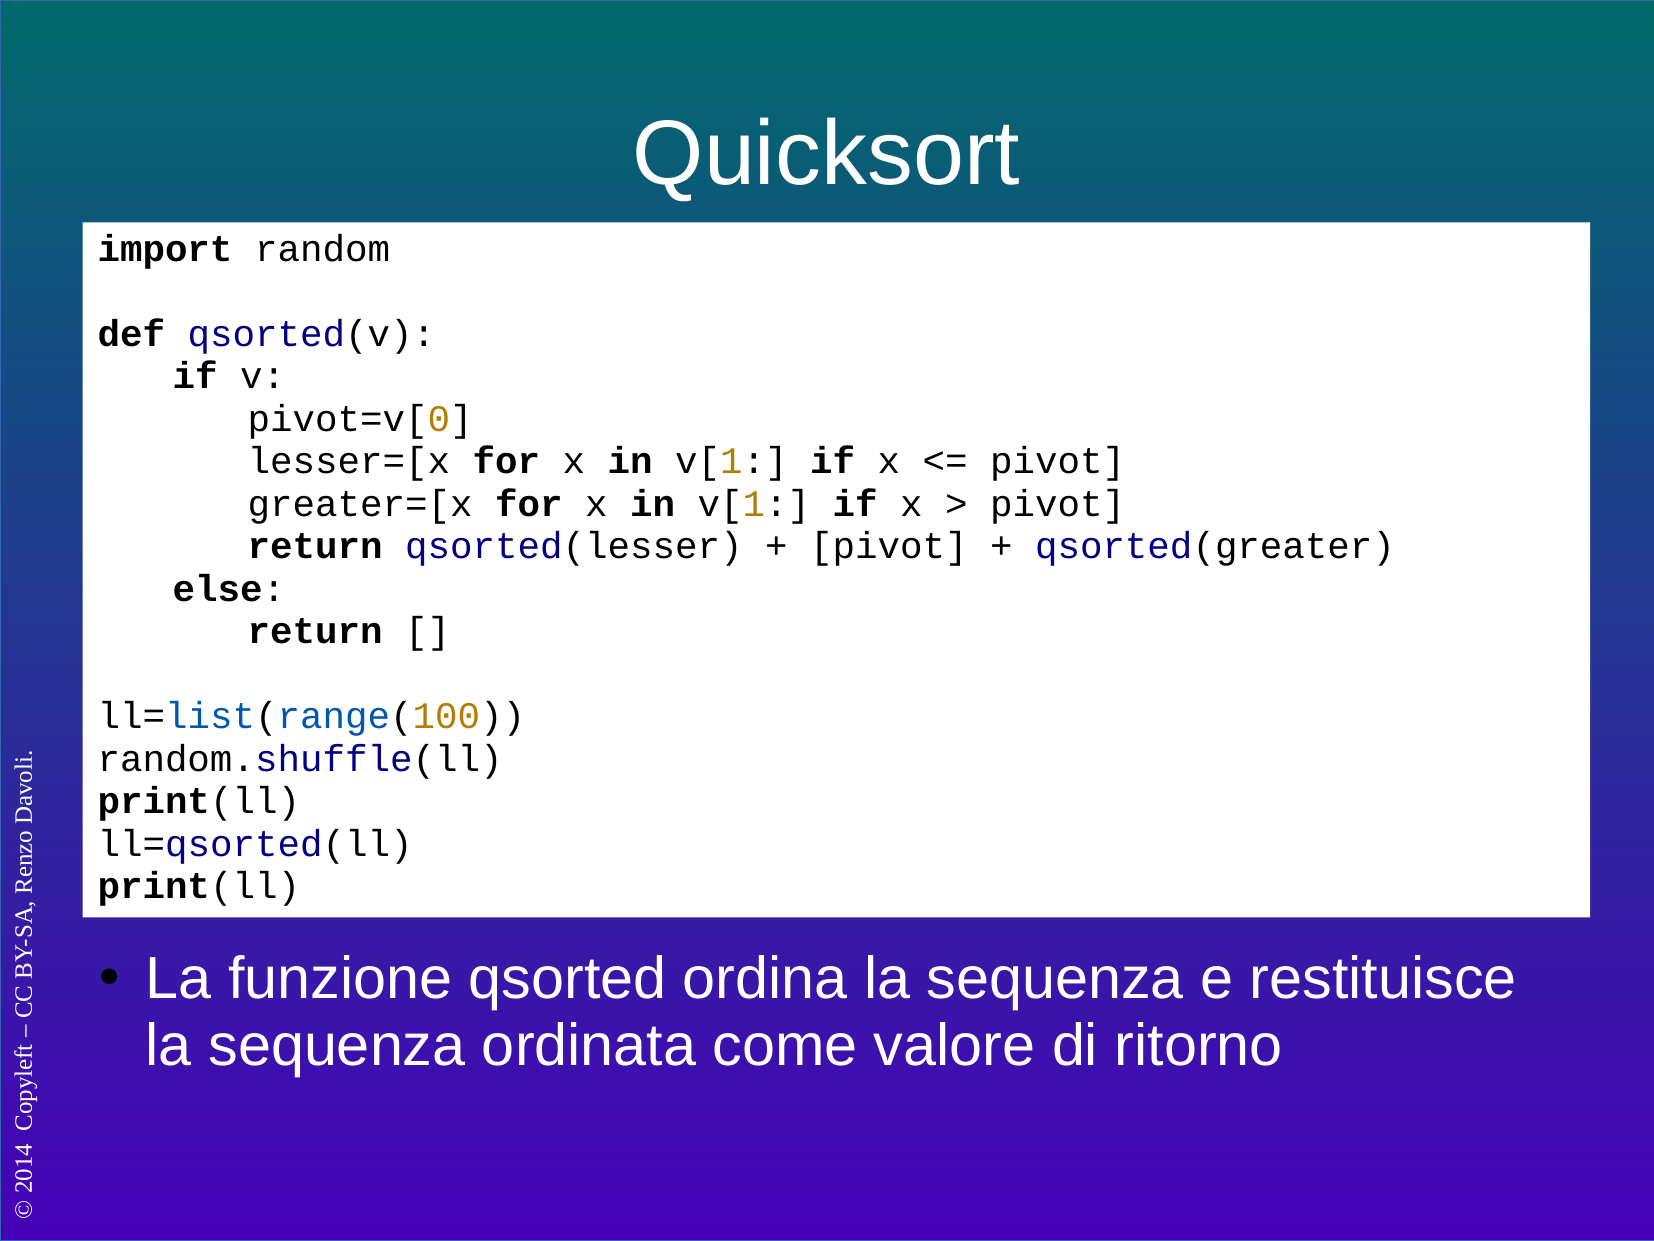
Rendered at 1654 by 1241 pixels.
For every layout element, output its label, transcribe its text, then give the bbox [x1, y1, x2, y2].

text_box import random def qsorted(v): if v: pivot=v[0] lesser=[x for x in v[1:] if x <= pivot] greater=[x for x in v[1:] if x > pivot] return qsorted(lesser) + [pivot] + qsorted(greater) else: return [] ll=list(range(100)) random.shuffle(ll) print(ll) ll=qsorted(ll) print(ll) [82, 222, 1591, 918]
title Quicksort [82, 49, 1571, 222]
list La funzione qsorted ordina la sequenza e restituisce la sequenza ordinata come valore di ritorno [82, 945, 1571, 1141]
